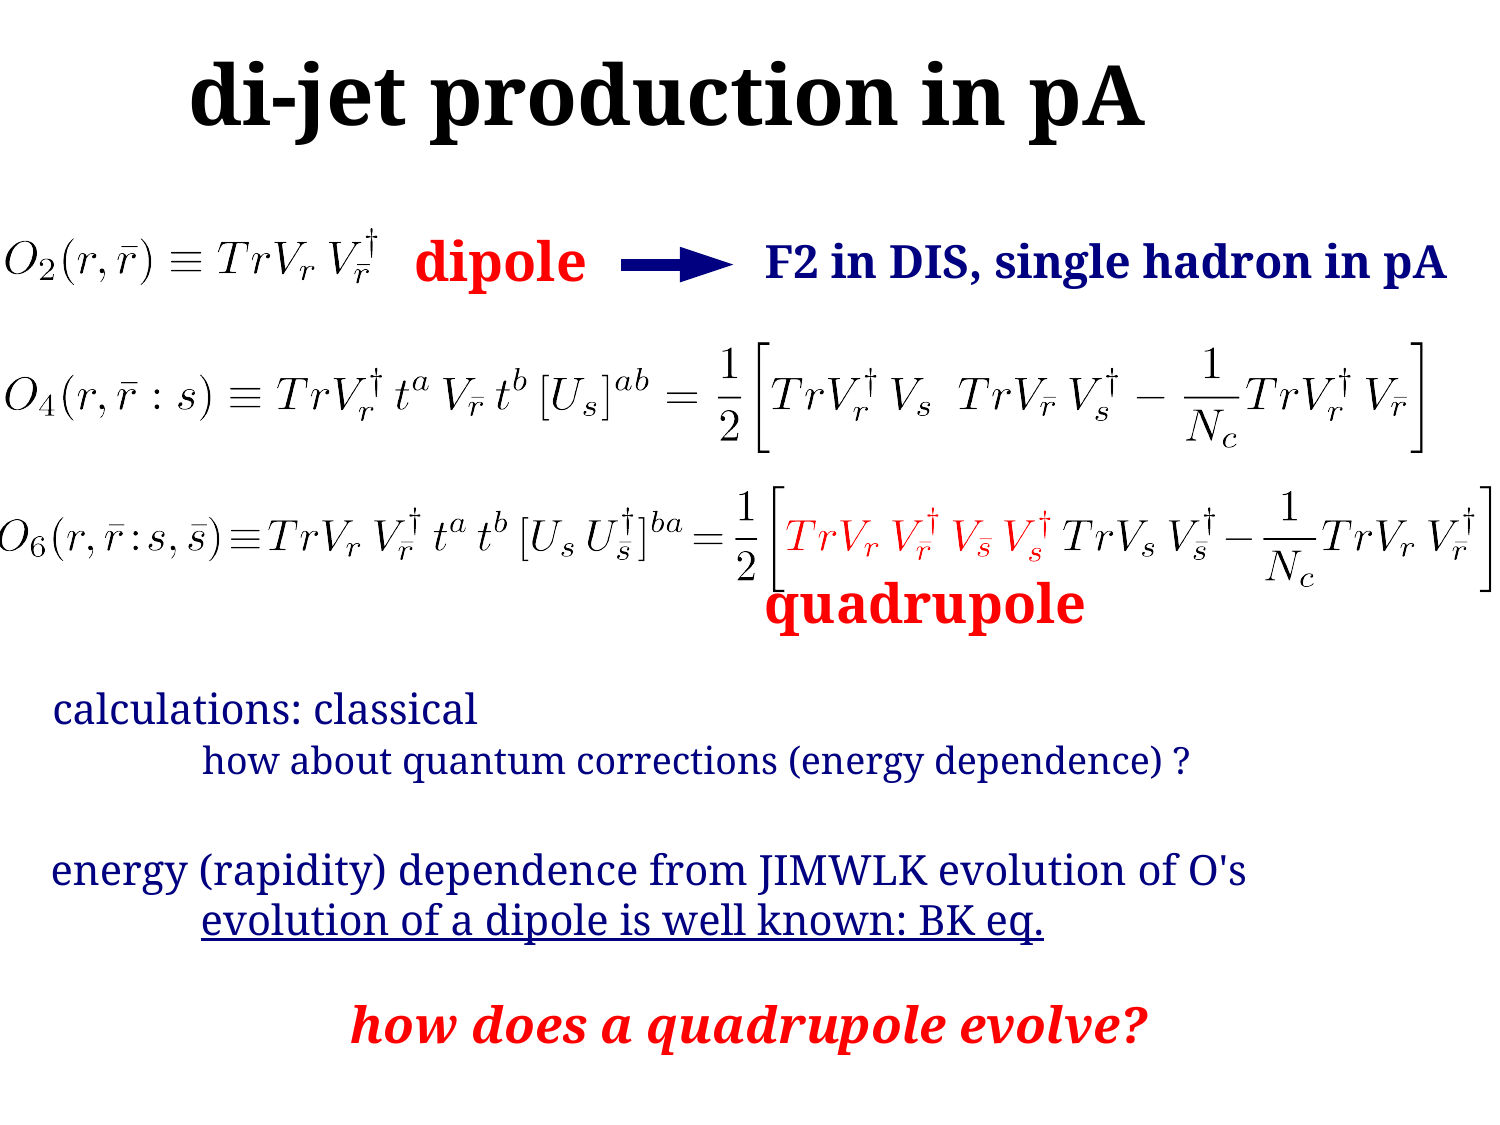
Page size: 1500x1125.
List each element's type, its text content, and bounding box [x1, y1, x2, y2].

text_box F2 in DIS, single hadron in pA [750, 224, 1485, 295]
text_box quadrupole [750, 562, 1126, 643]
picture [0, 481, 1500, 596]
text_box dipole [399, 220, 610, 300]
text_box di-jet production in pA [0, 35, 1500, 150]
text_box energy (rapidity) dependence from JIMWLK evolution of O's evolution of a dipole is well known: BK eq. how does a quadrupole evolve? [35, 835, 1461, 1061]
picture [0, 337, 1439, 457]
text_box calculations: classical how about quantum corrections (energy dependence) ? [37, 675, 1276, 790]
picture [0, 224, 390, 289]
